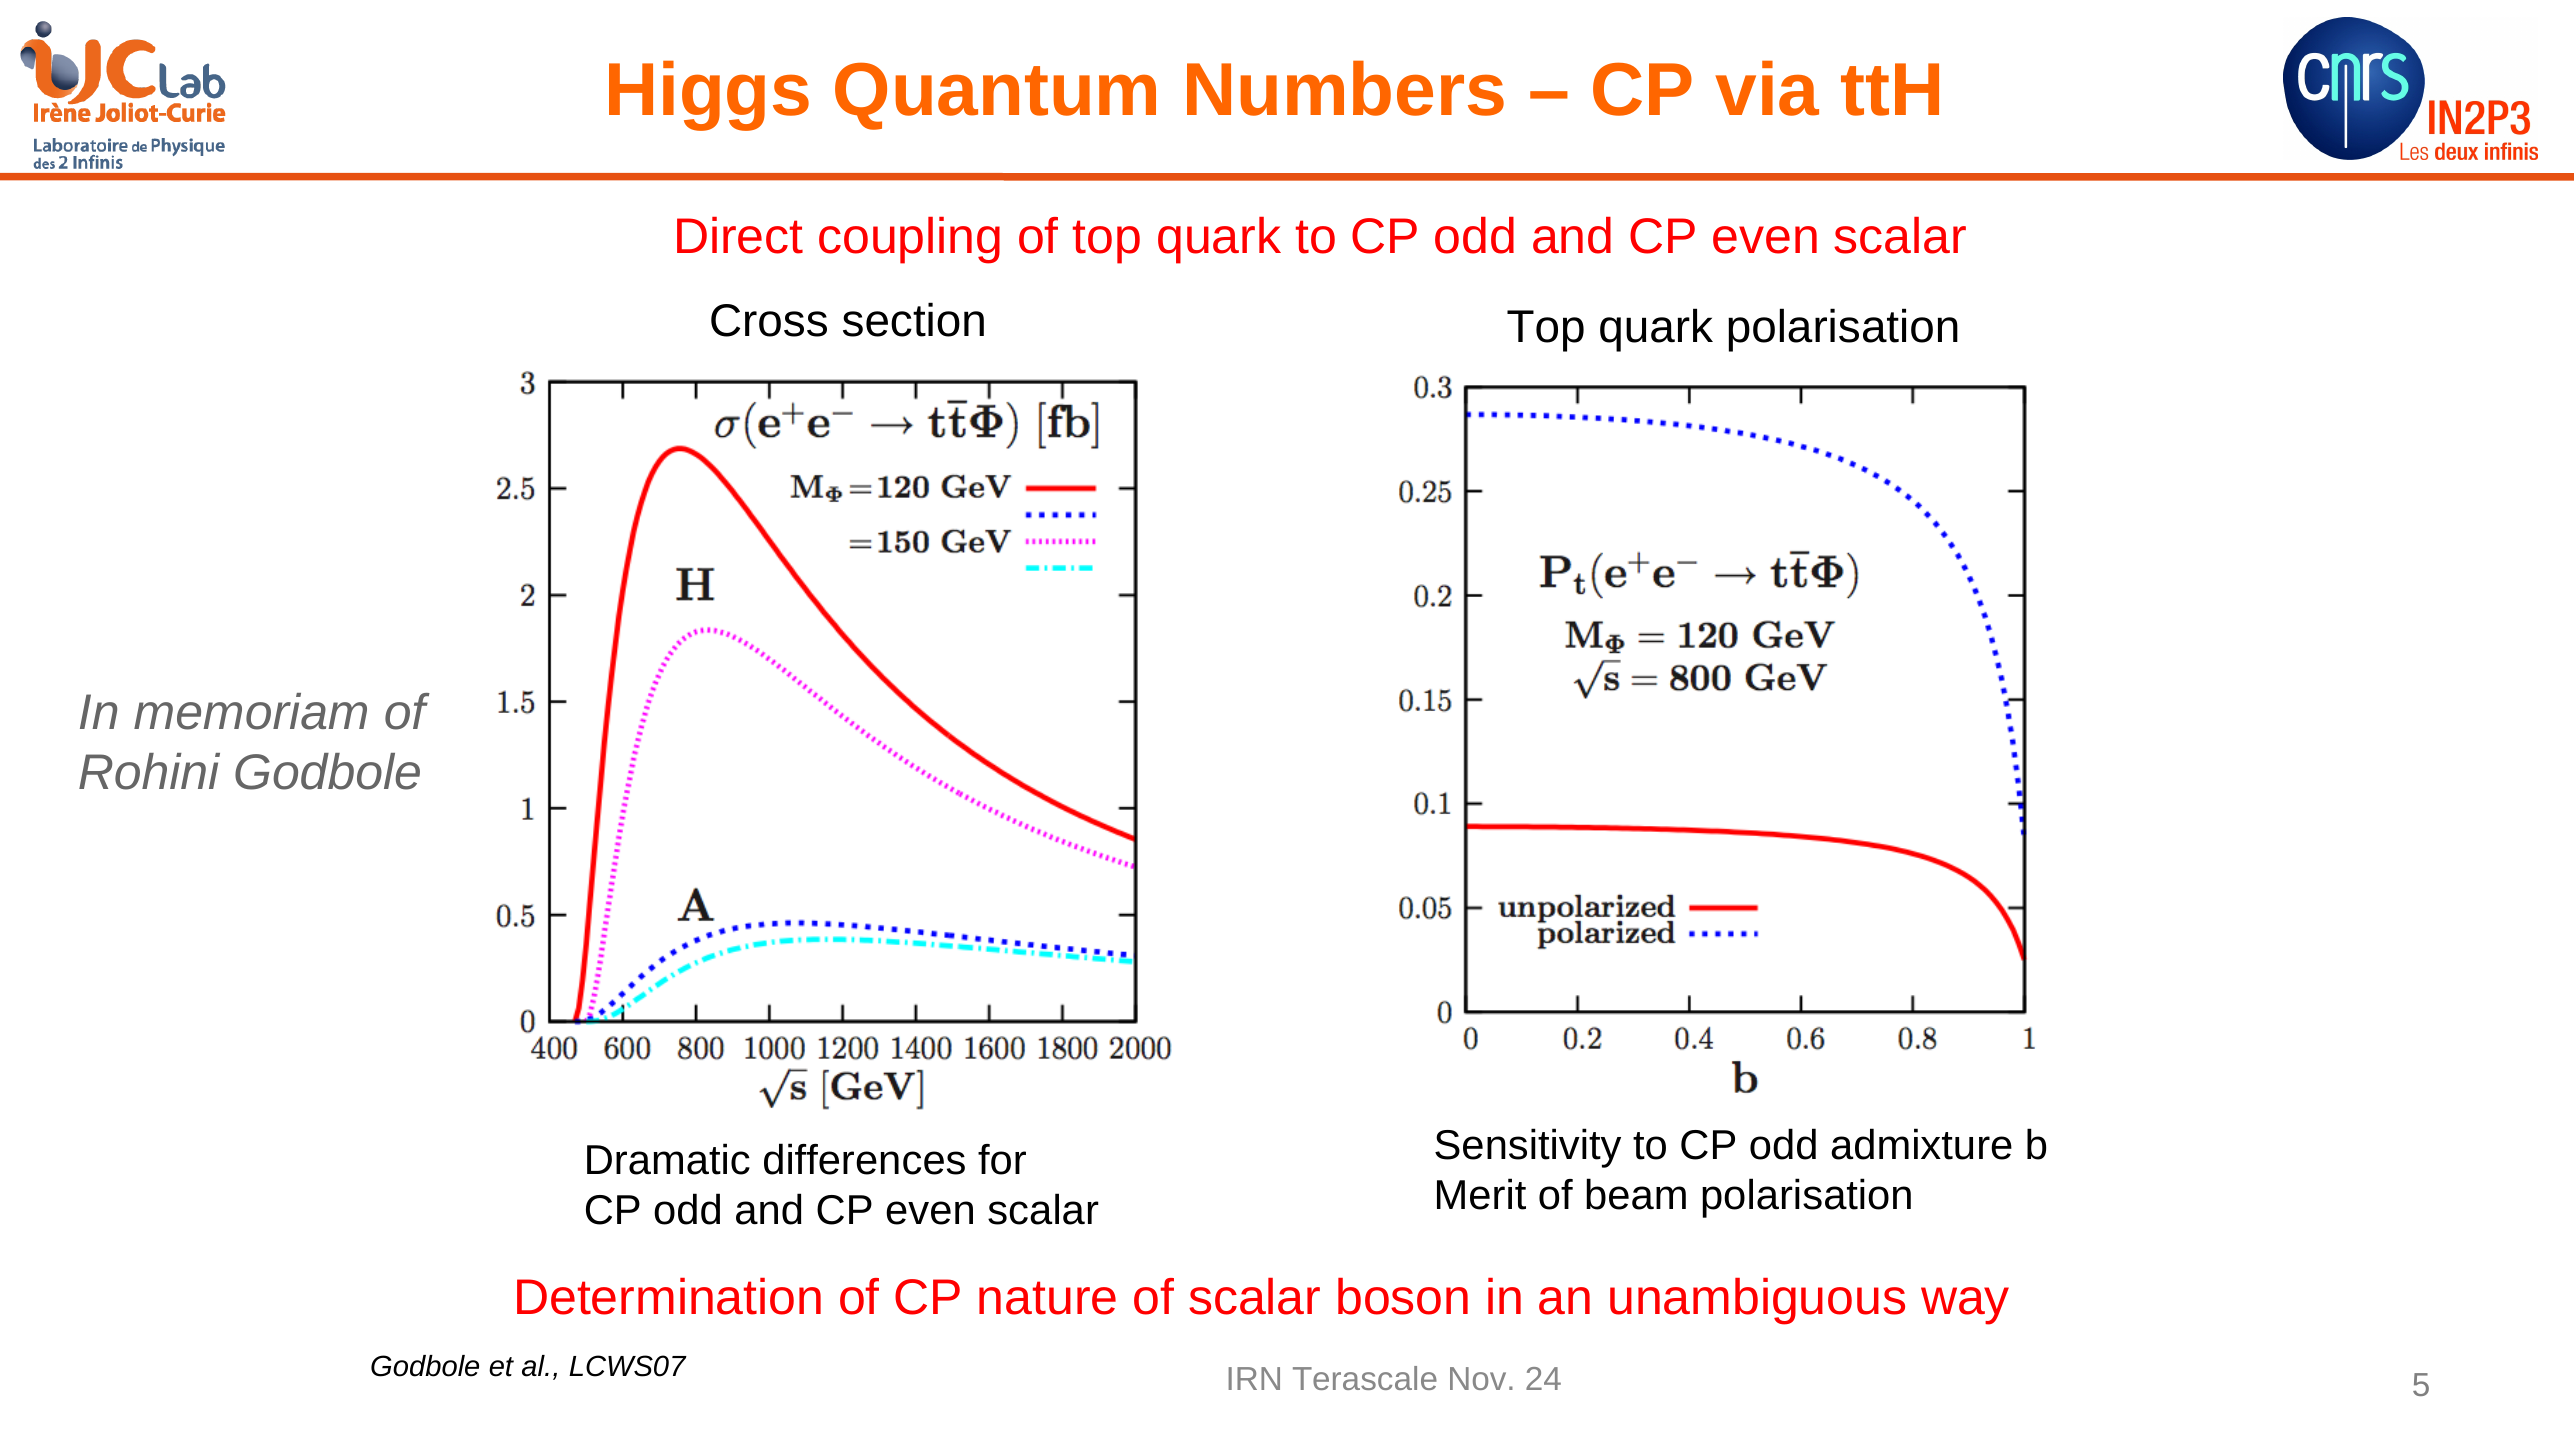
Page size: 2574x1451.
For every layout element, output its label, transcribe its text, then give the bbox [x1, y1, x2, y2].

text_box In memoriam of Rohini Godbole [63, 671, 441, 807]
picture [4, 6, 241, 184]
picture [2380, 17, 2538, 160]
picture [1376, 347, 2101, 1119]
text_box Dramatic differences for CP odd and CP even scalar [568, 1125, 1128, 1240]
title Higgs Quantum Numbers – CP via ttH [191, 9, 2380, 162]
text_box Direct coupling of top quark to CP odd and CP even scalar [658, 196, 2174, 272]
text_box Cross section [694, 283, 1122, 370]
text_box Godbole et al., LCWS07 [355, 1340, 762, 1396]
text_box Top quark polarisation [1491, 288, 1999, 376]
text_box Sensitivity to CP odd admixture b Merit of beam polarisation [1418, 1110, 2150, 1232]
picture [482, 346, 1207, 1139]
text_box Determination of CP nature of scalar boson in an unambiguous way [498, 1256, 2069, 1332]
